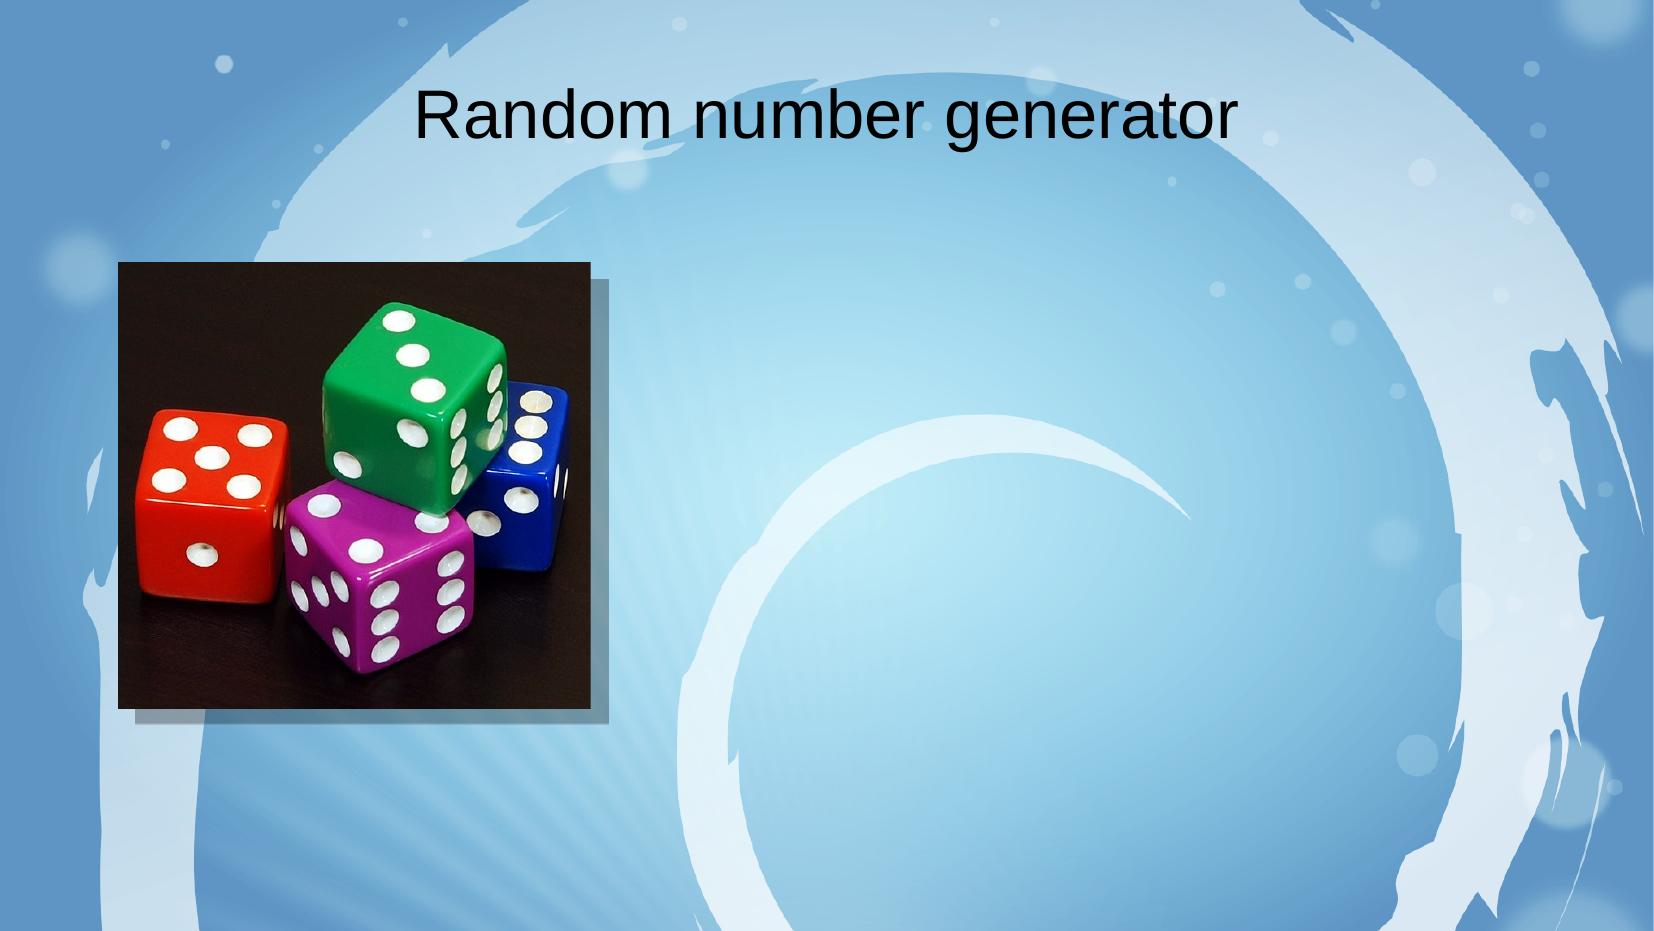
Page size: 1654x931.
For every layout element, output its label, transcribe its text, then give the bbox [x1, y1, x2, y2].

title Random number generator [118, 37, 1536, 193]
picture [0, 0, 1654, 931]
